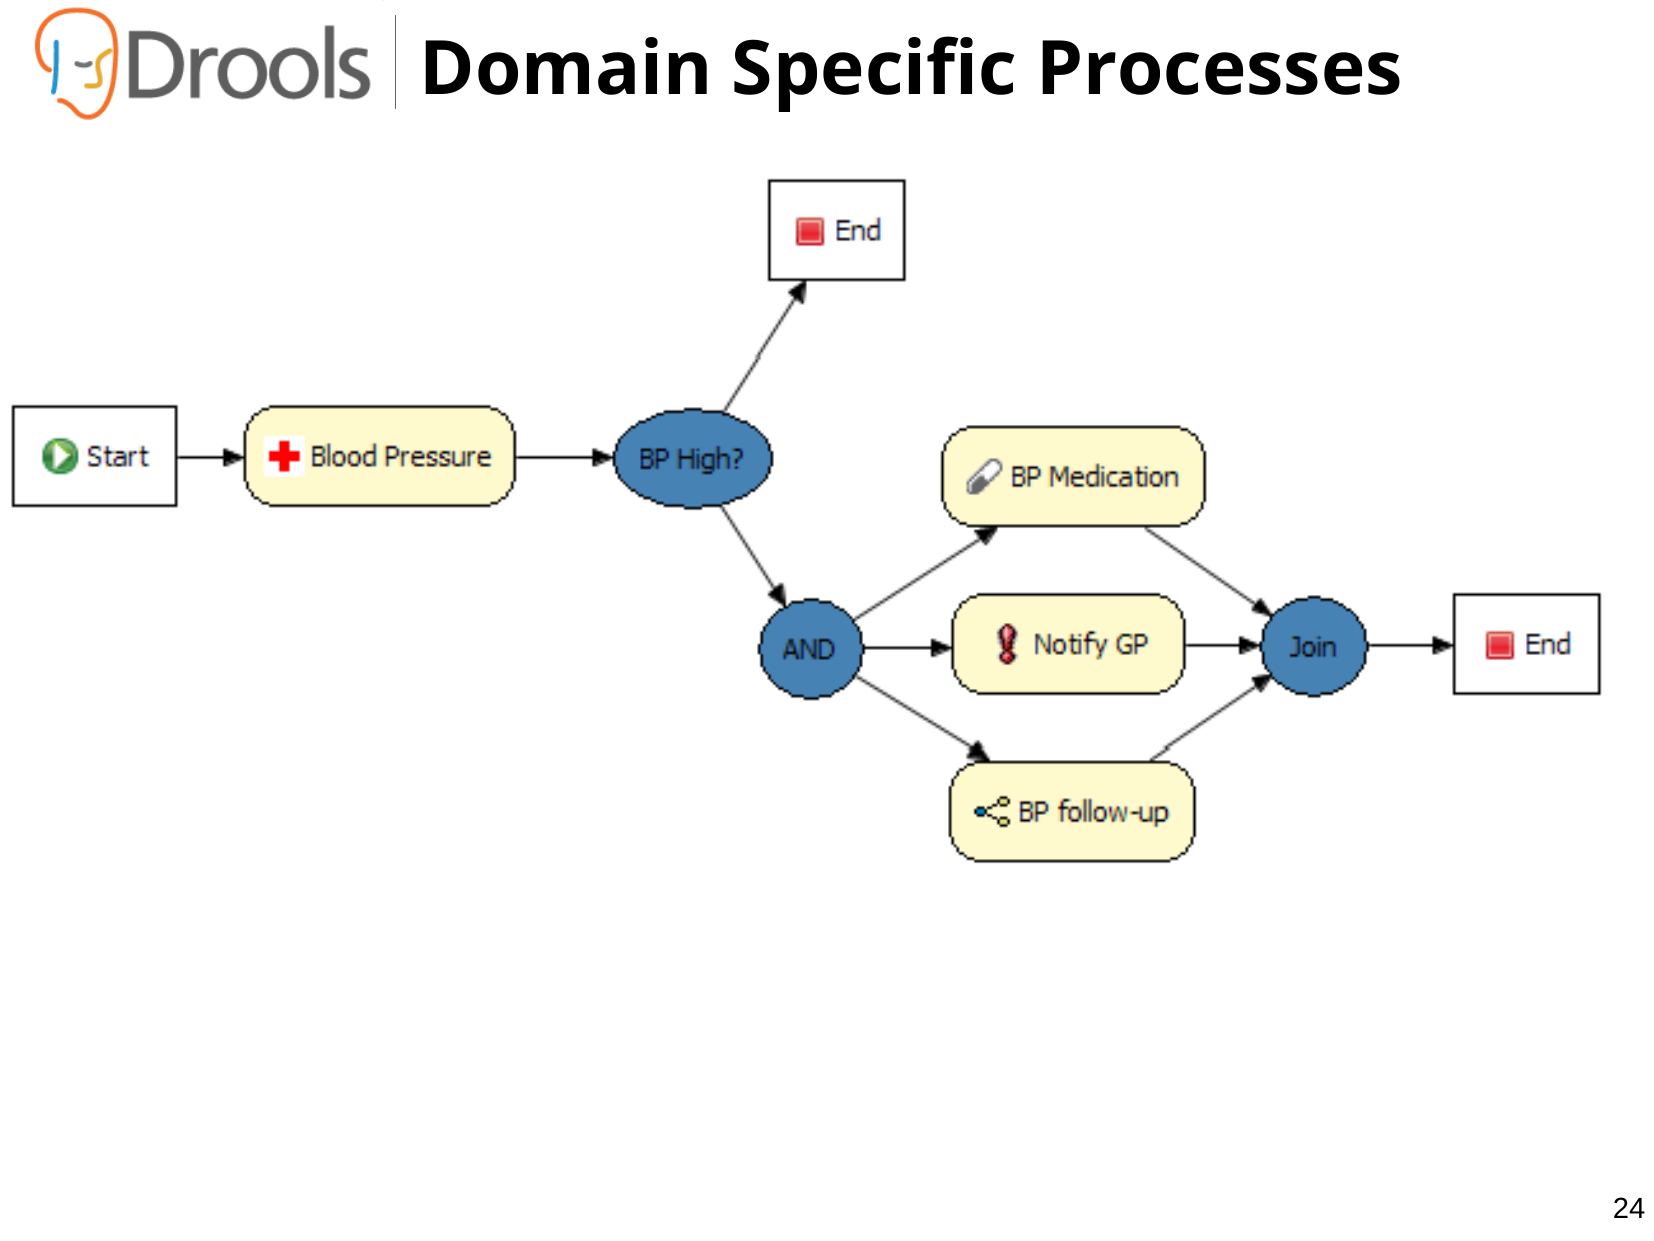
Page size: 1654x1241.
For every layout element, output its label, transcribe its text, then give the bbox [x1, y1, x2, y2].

picture [0, 165, 1637, 886]
picture [29, 0, 384, 126]
title Domain Specific Processes [419, 12, 1630, 118]
